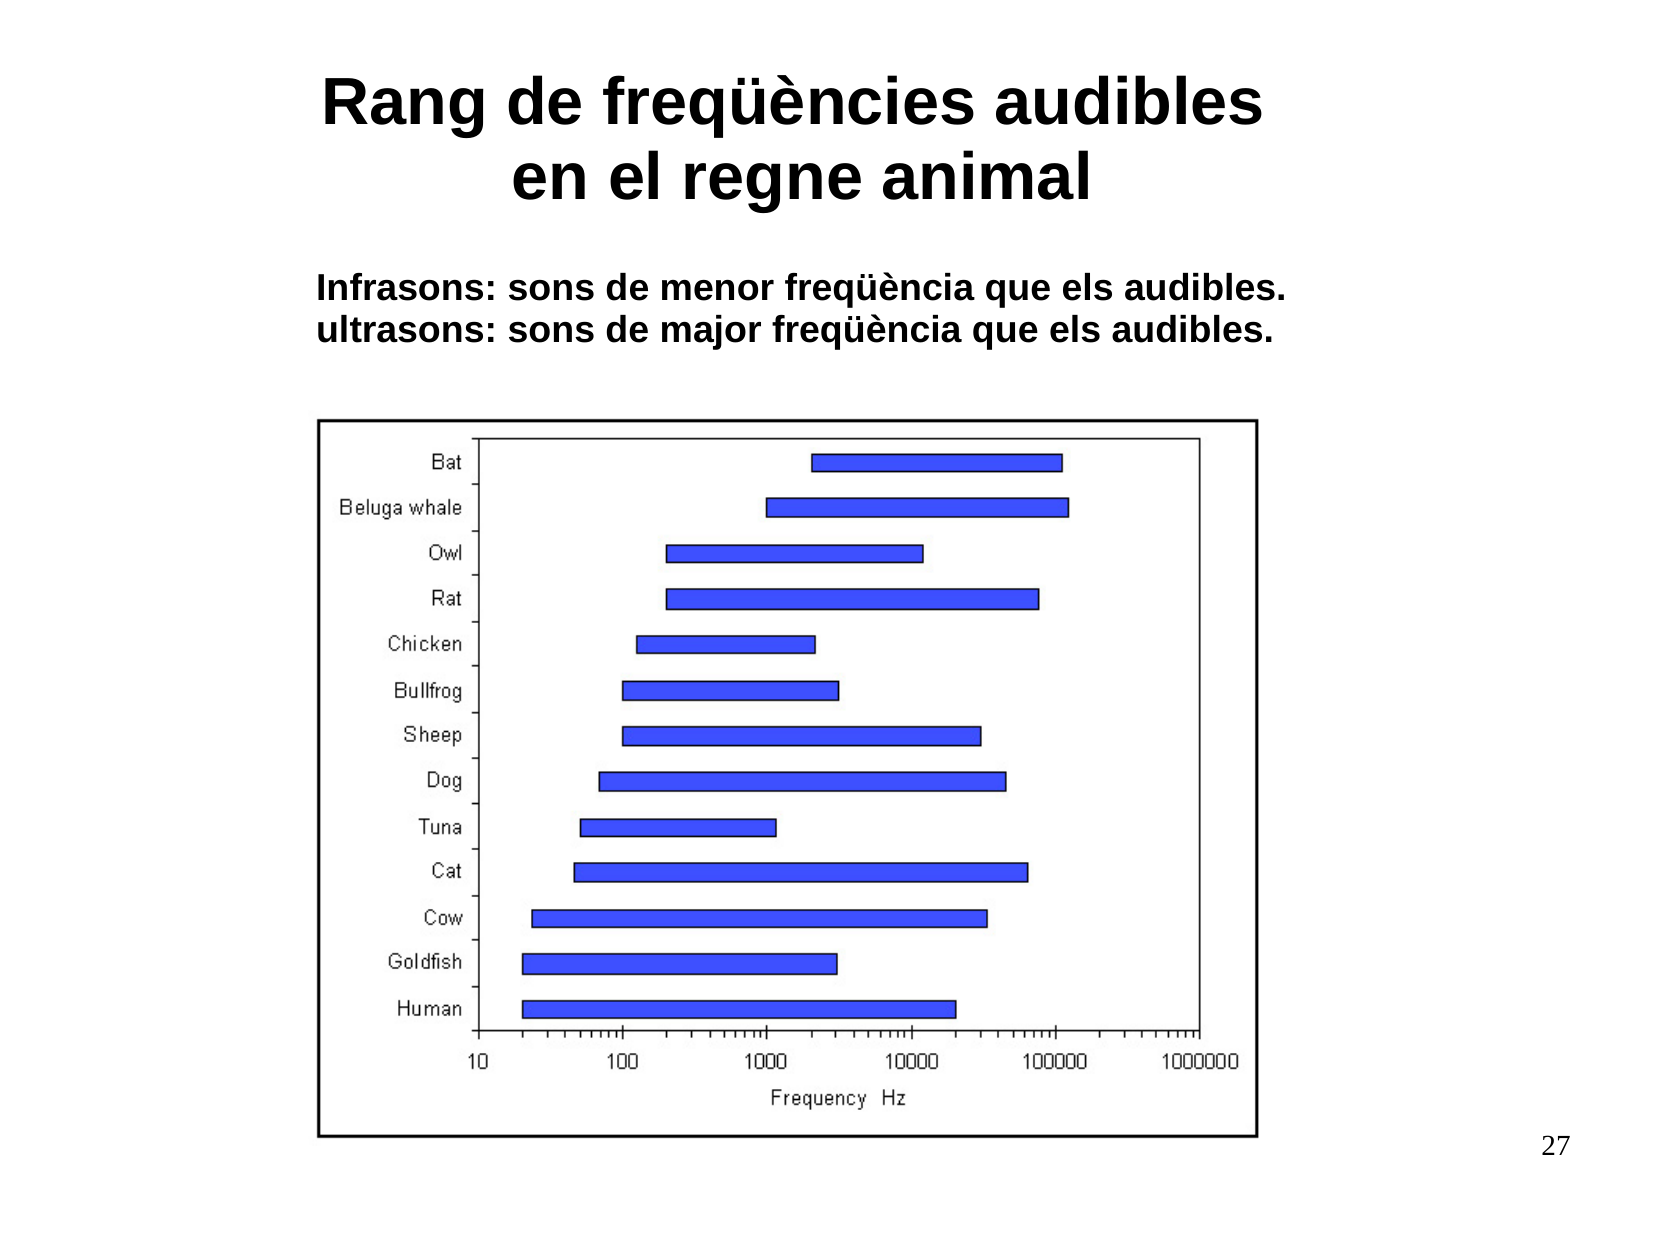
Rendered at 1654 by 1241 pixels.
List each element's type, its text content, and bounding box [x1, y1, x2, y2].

text_box Infrasons: sons de menor freqüència que els audibles. ultrasons: sons de major freqüència que els audibles. [301, 259, 1347, 358]
picture [308, 410, 1268, 1146]
text_box Rang de freqüències audibles en el regne animal [269, 56, 1336, 222]
